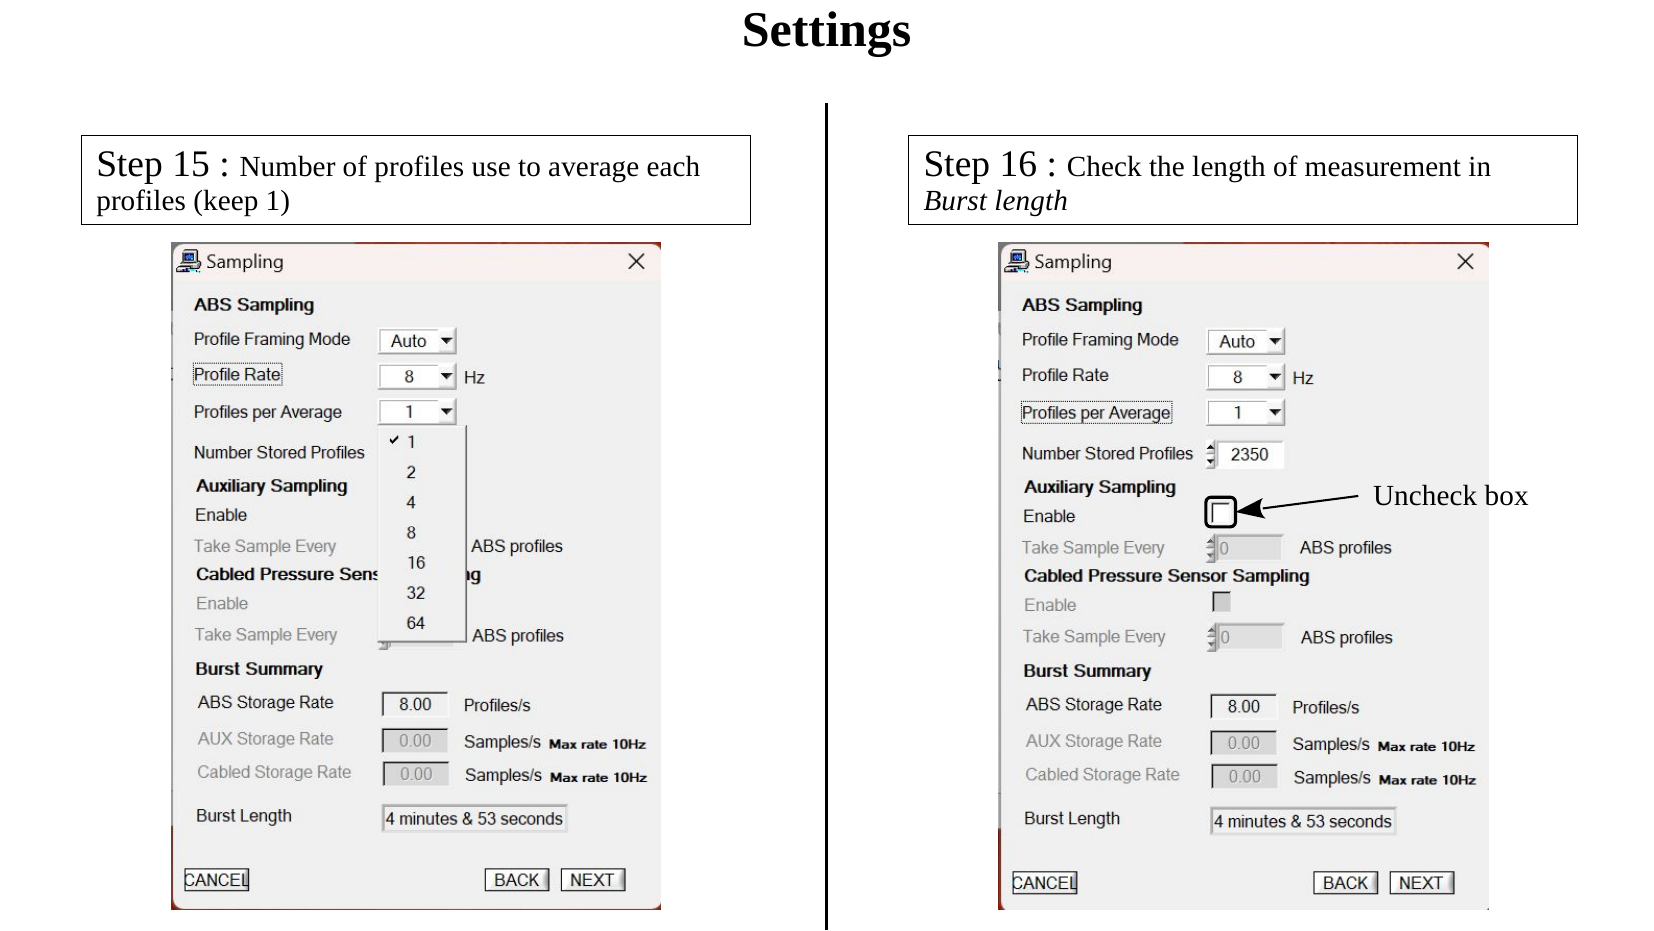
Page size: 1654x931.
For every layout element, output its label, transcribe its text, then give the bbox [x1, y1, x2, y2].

text_box Step 16 : Check the length of measurement in Burst length [908, 135, 1578, 225]
text_box Step 15 : Number of profiles use to average each profiles (keep 1) [81, 135, 751, 225]
text_box Settings [0, 0, 1654, 65]
picture [998, 242, 1489, 910]
picture [171, 242, 661, 910]
text_box Uncheck box [1358, 472, 1625, 520]
